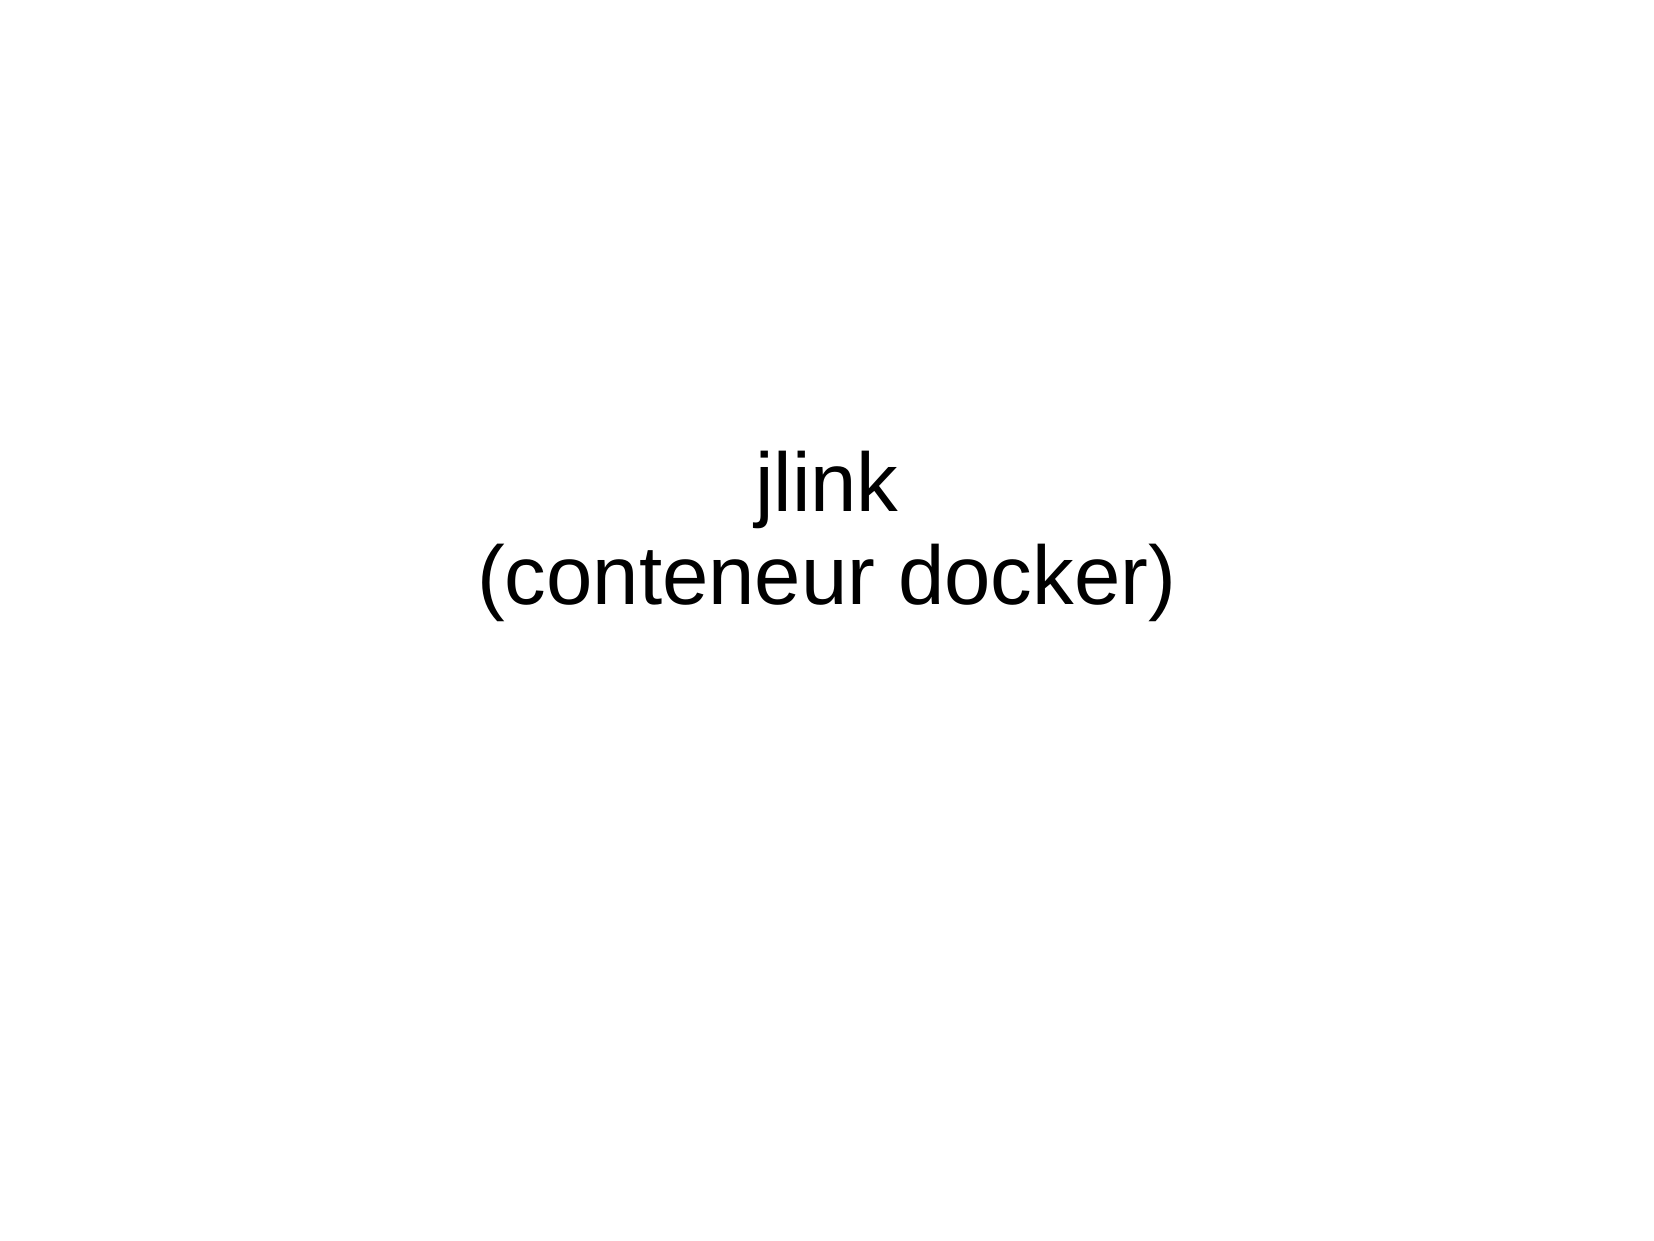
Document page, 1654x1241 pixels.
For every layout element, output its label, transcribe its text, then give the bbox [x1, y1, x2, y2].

subtitle jlink (conteneur docker) [82, 49, 1571, 1010]
